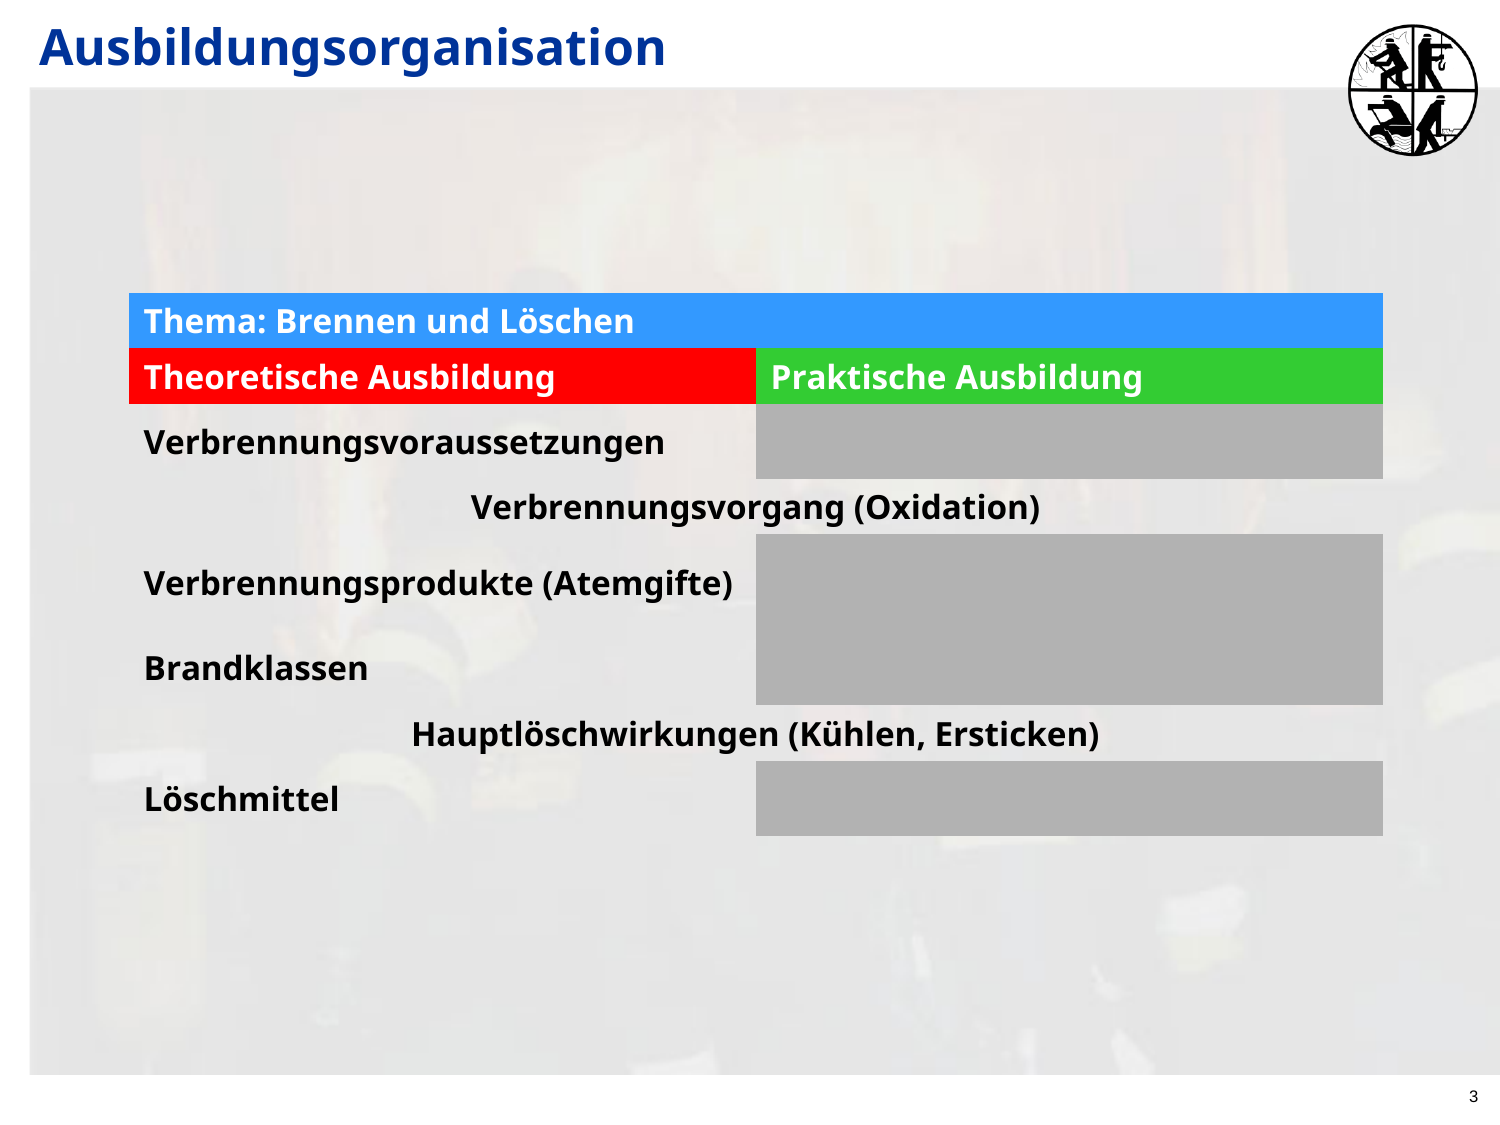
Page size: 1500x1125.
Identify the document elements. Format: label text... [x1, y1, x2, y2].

table_cell [756, 630, 1383, 705]
text_box <Foliennummer> [1180, 1078, 1494, 1118]
table_cell Theoretische Ausbildung [129, 348, 756, 404]
picture [31, 20, 1500, 1075]
table_cell [756, 404, 1383, 479]
table_cell Verbrennungsvoraussetzungen [129, 404, 756, 479]
table_cell Brandklassen [129, 630, 756, 705]
table_cell Hauptlöschwirkungen (Kühlen, Ersticken) [129, 705, 1383, 761]
table_cell Verbrennungsprodukte (Atemgifte) [129, 534, 756, 630]
title Ausbildungsorganisation [39, 15, 1222, 78]
table_cell Praktische Ausbildung [756, 348, 1383, 404]
table_cell Verbrennungsvorgang (Oxidation) [129, 479, 1383, 534]
table_cell Löschmittel [129, 761, 756, 836]
table_header Thema: Brennen und Löschen [129, 293, 1383, 348]
table_cell [756, 761, 1383, 836]
table_cell [756, 534, 1383, 630]
